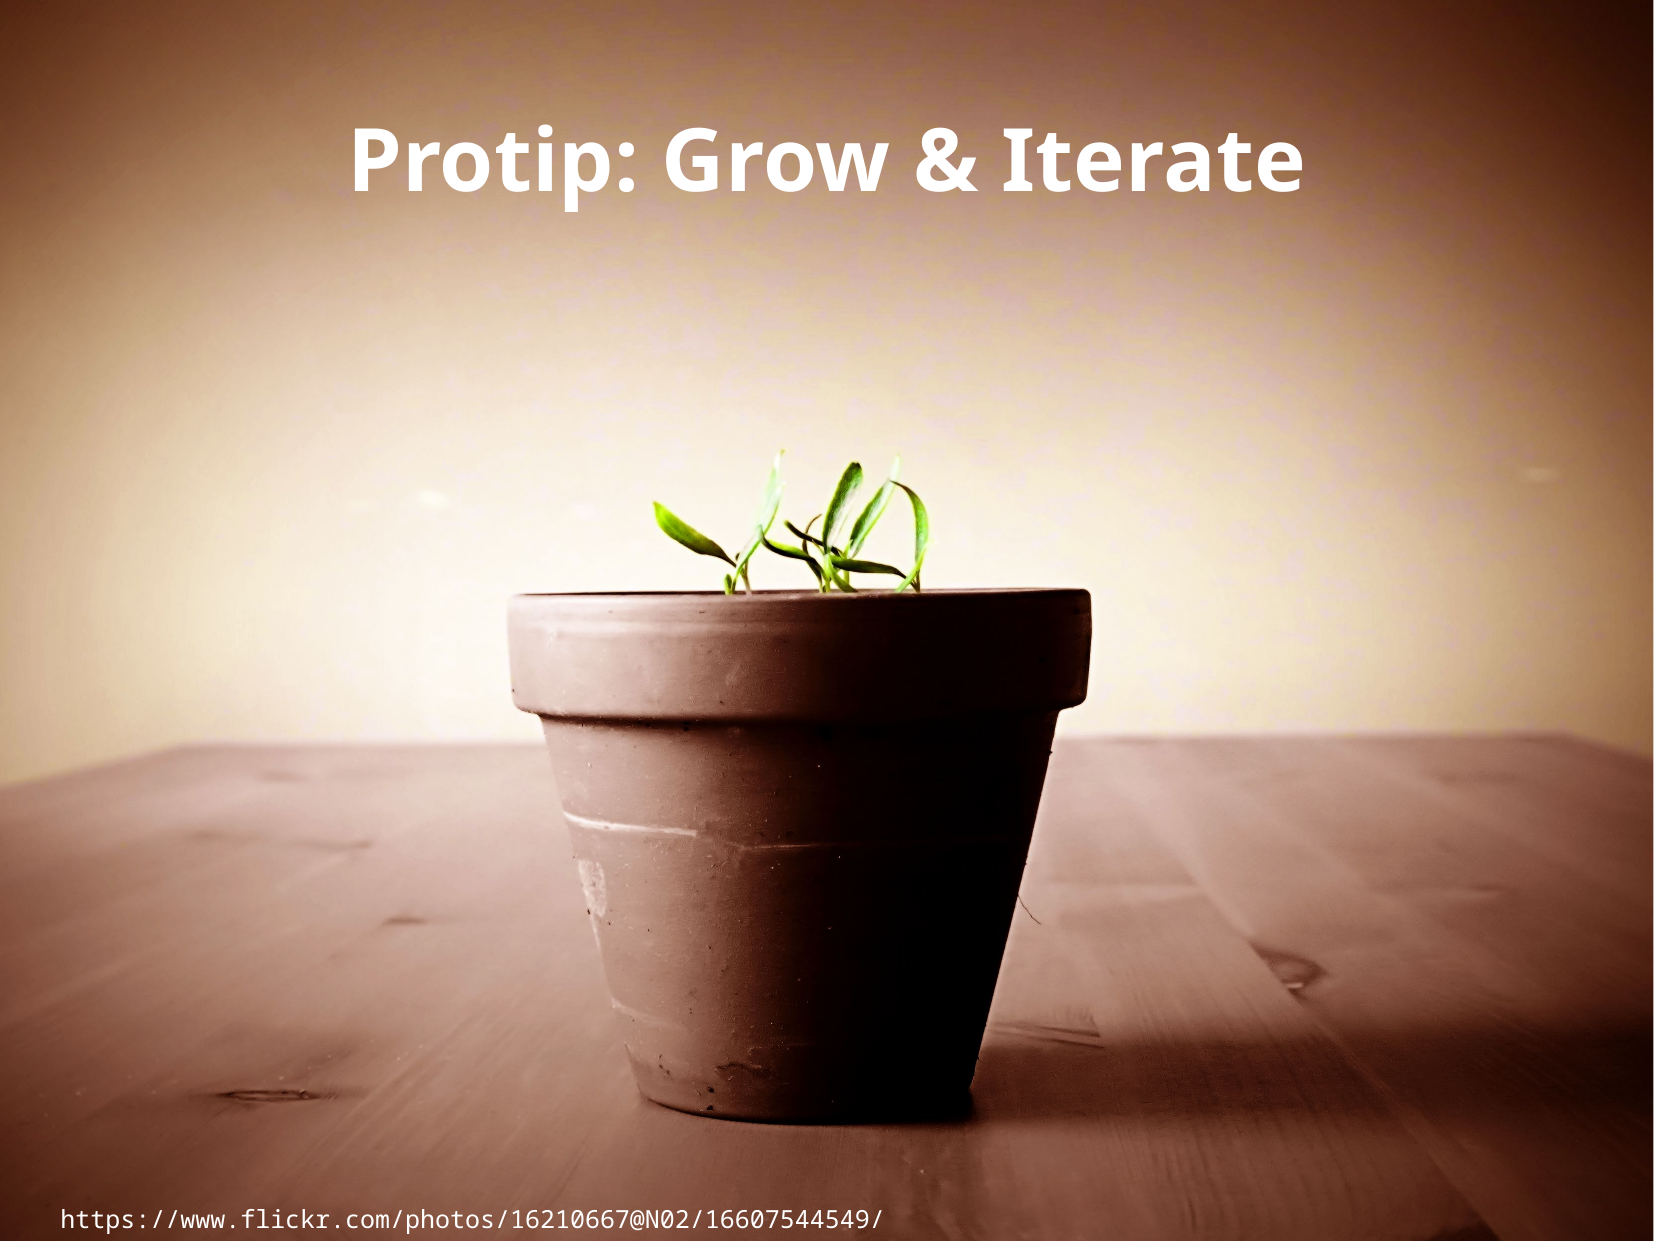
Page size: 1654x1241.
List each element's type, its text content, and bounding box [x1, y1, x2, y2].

picture [0, 0, 1654, 1241]
text_box Protip: Grow & Iterate [181, 90, 1472, 302]
text_box https://www.flickr.com/photos/16210667@N02/16607544549/ [45, 1194, 763, 1234]
